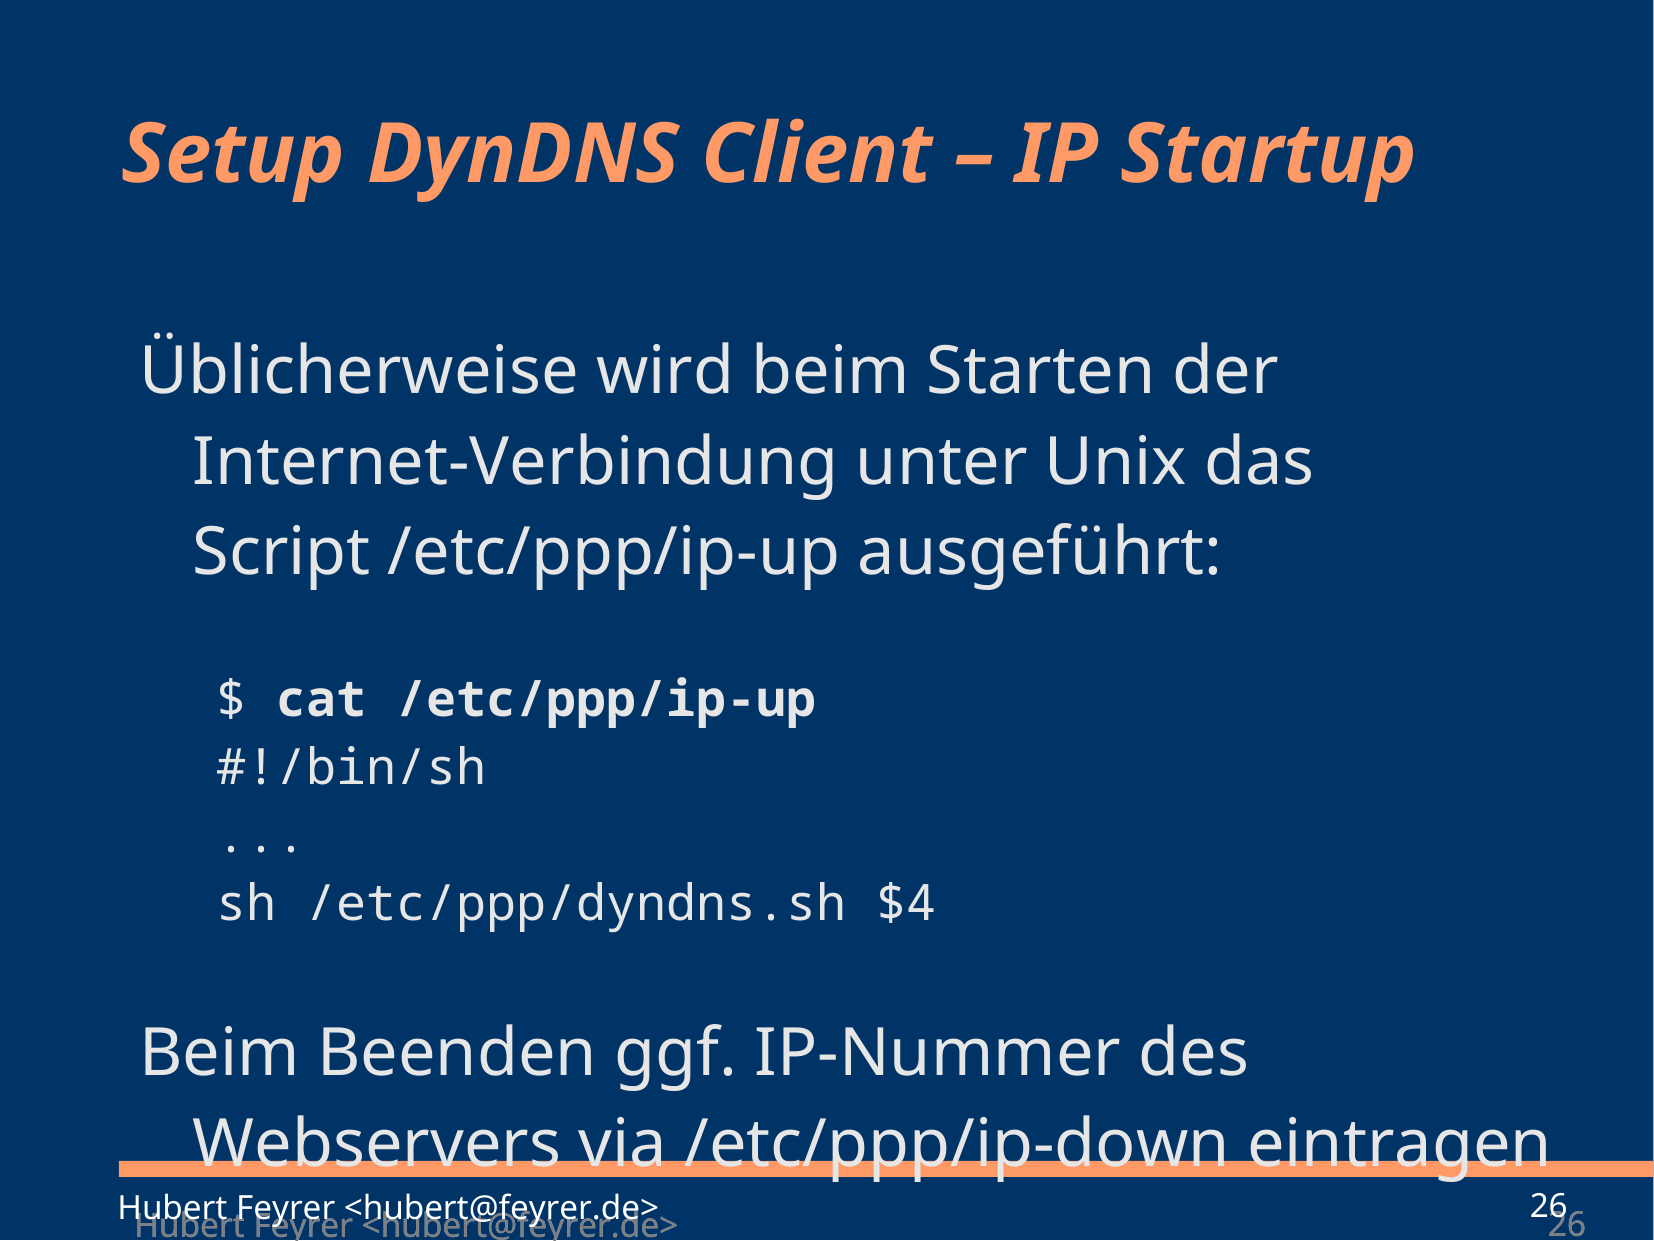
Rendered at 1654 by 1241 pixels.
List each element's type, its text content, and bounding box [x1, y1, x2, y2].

list Üblicherweise wird beim Starten der Internet-Verbindung unter Unix das Script /etc/ppp/ip-up ausgeführt: $ cat /etc/ppp/ip-up #!/bin/sh ... sh /etc/ppp/dyndns.sh $4 Beim Beenden ggf. IP-Nummer des Webservers via /etc/ppp/ip-down eintragen [121, 322, 1561, 1133]
title Setup DynDNS Client – IP Startup [121, 46, 1534, 254]
